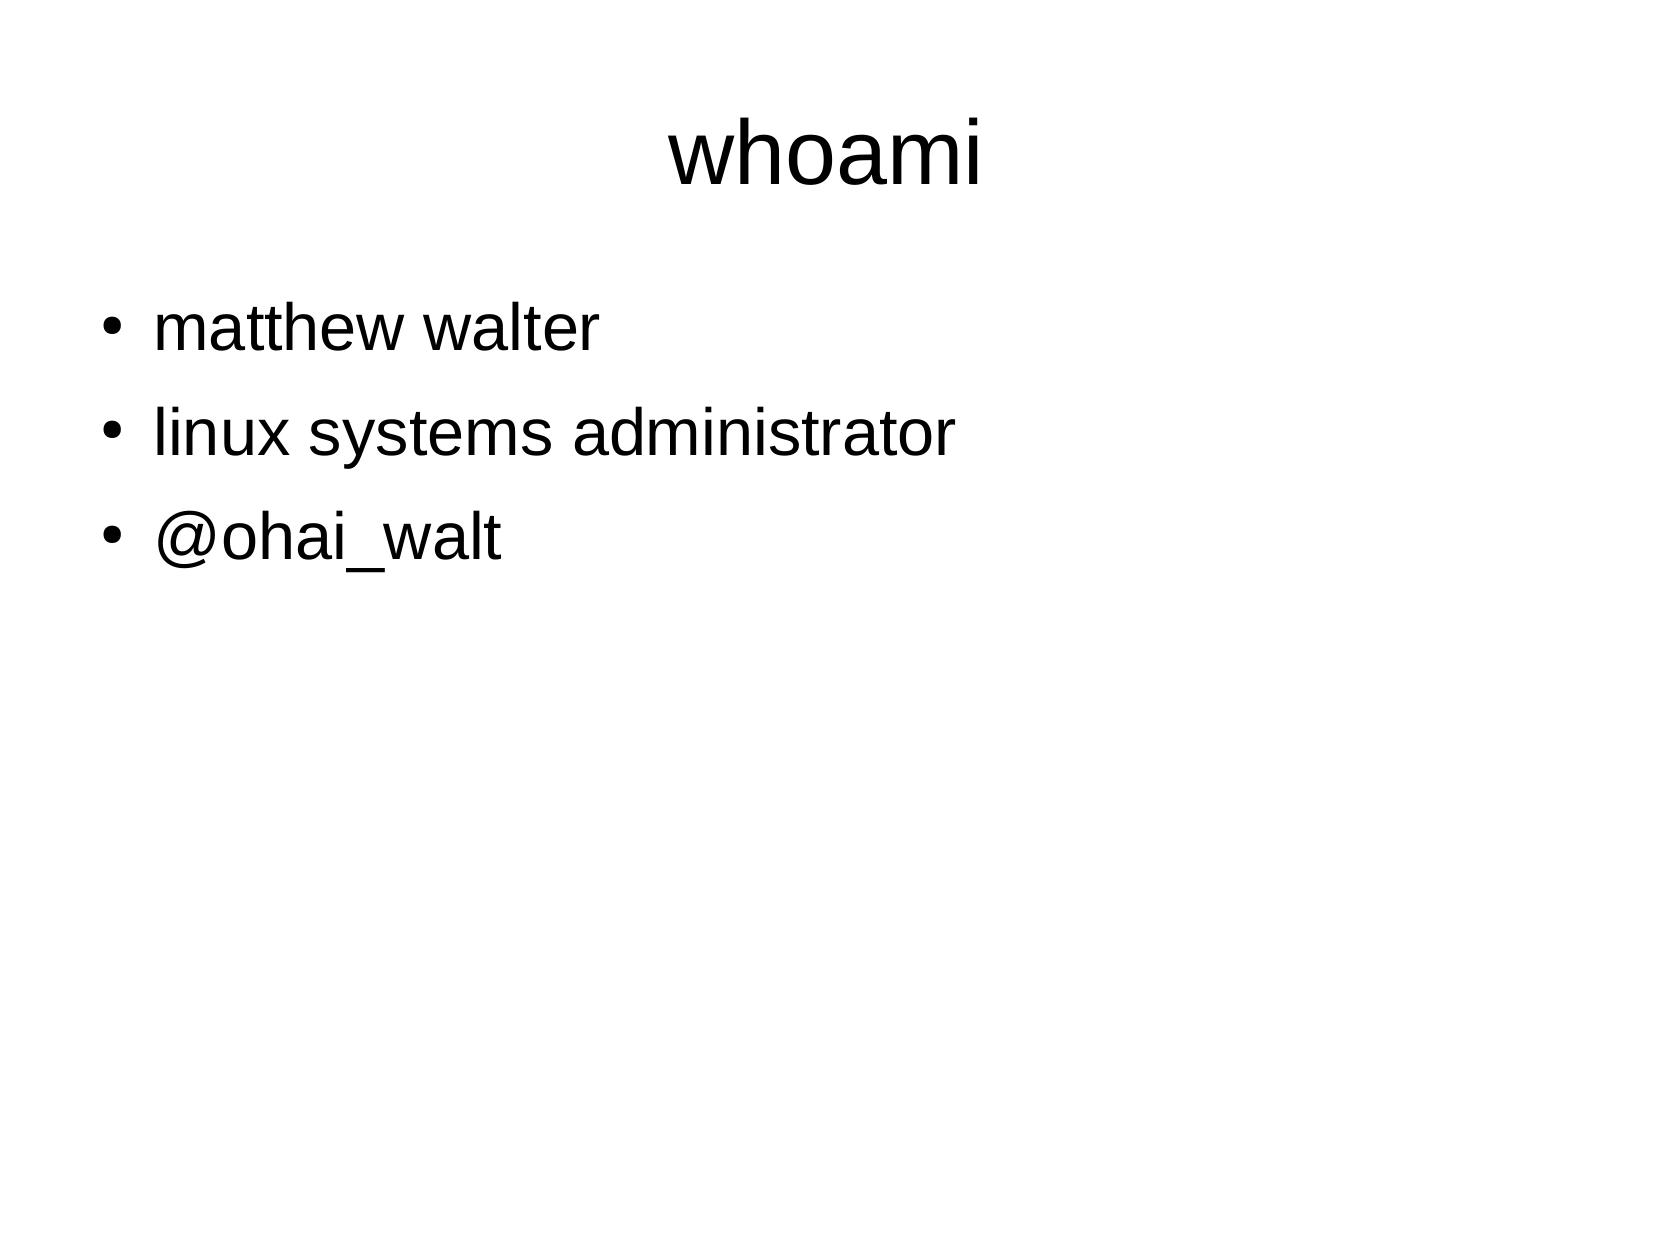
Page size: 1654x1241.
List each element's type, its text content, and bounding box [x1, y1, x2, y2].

title whoami [82, 49, 1571, 257]
list matthew walter linux systems administrator @ohai_walt [82, 290, 1571, 1010]
